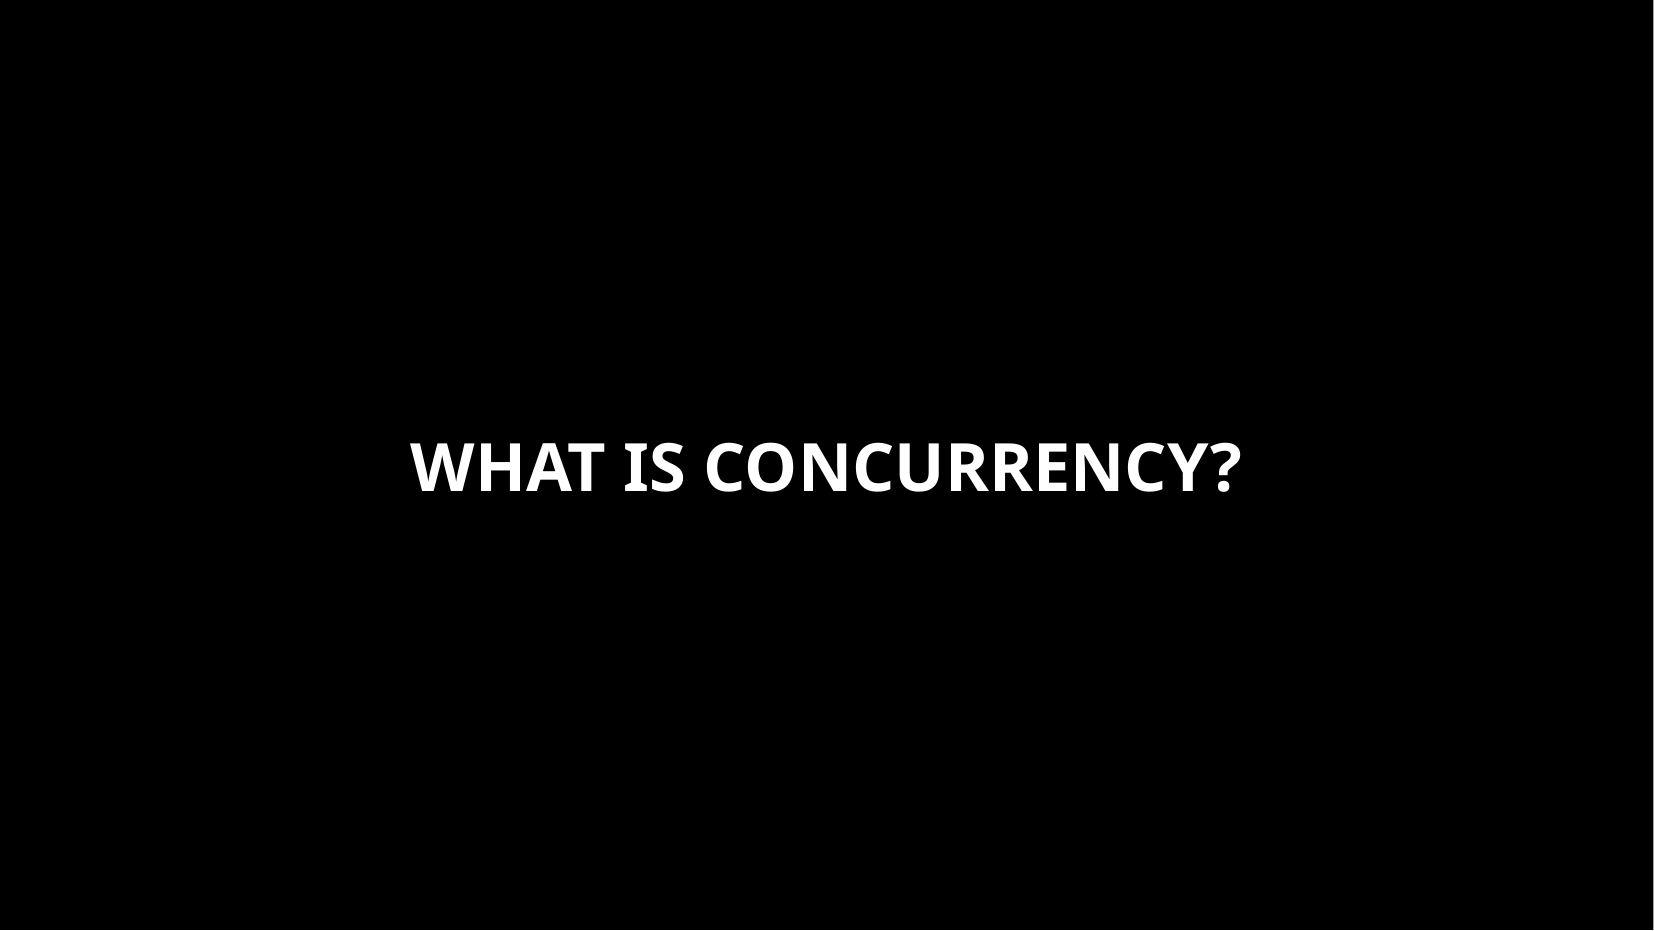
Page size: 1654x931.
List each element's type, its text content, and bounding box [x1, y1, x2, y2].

title WHAT IS CONCURRENCY? [82, 387, 1571, 543]
